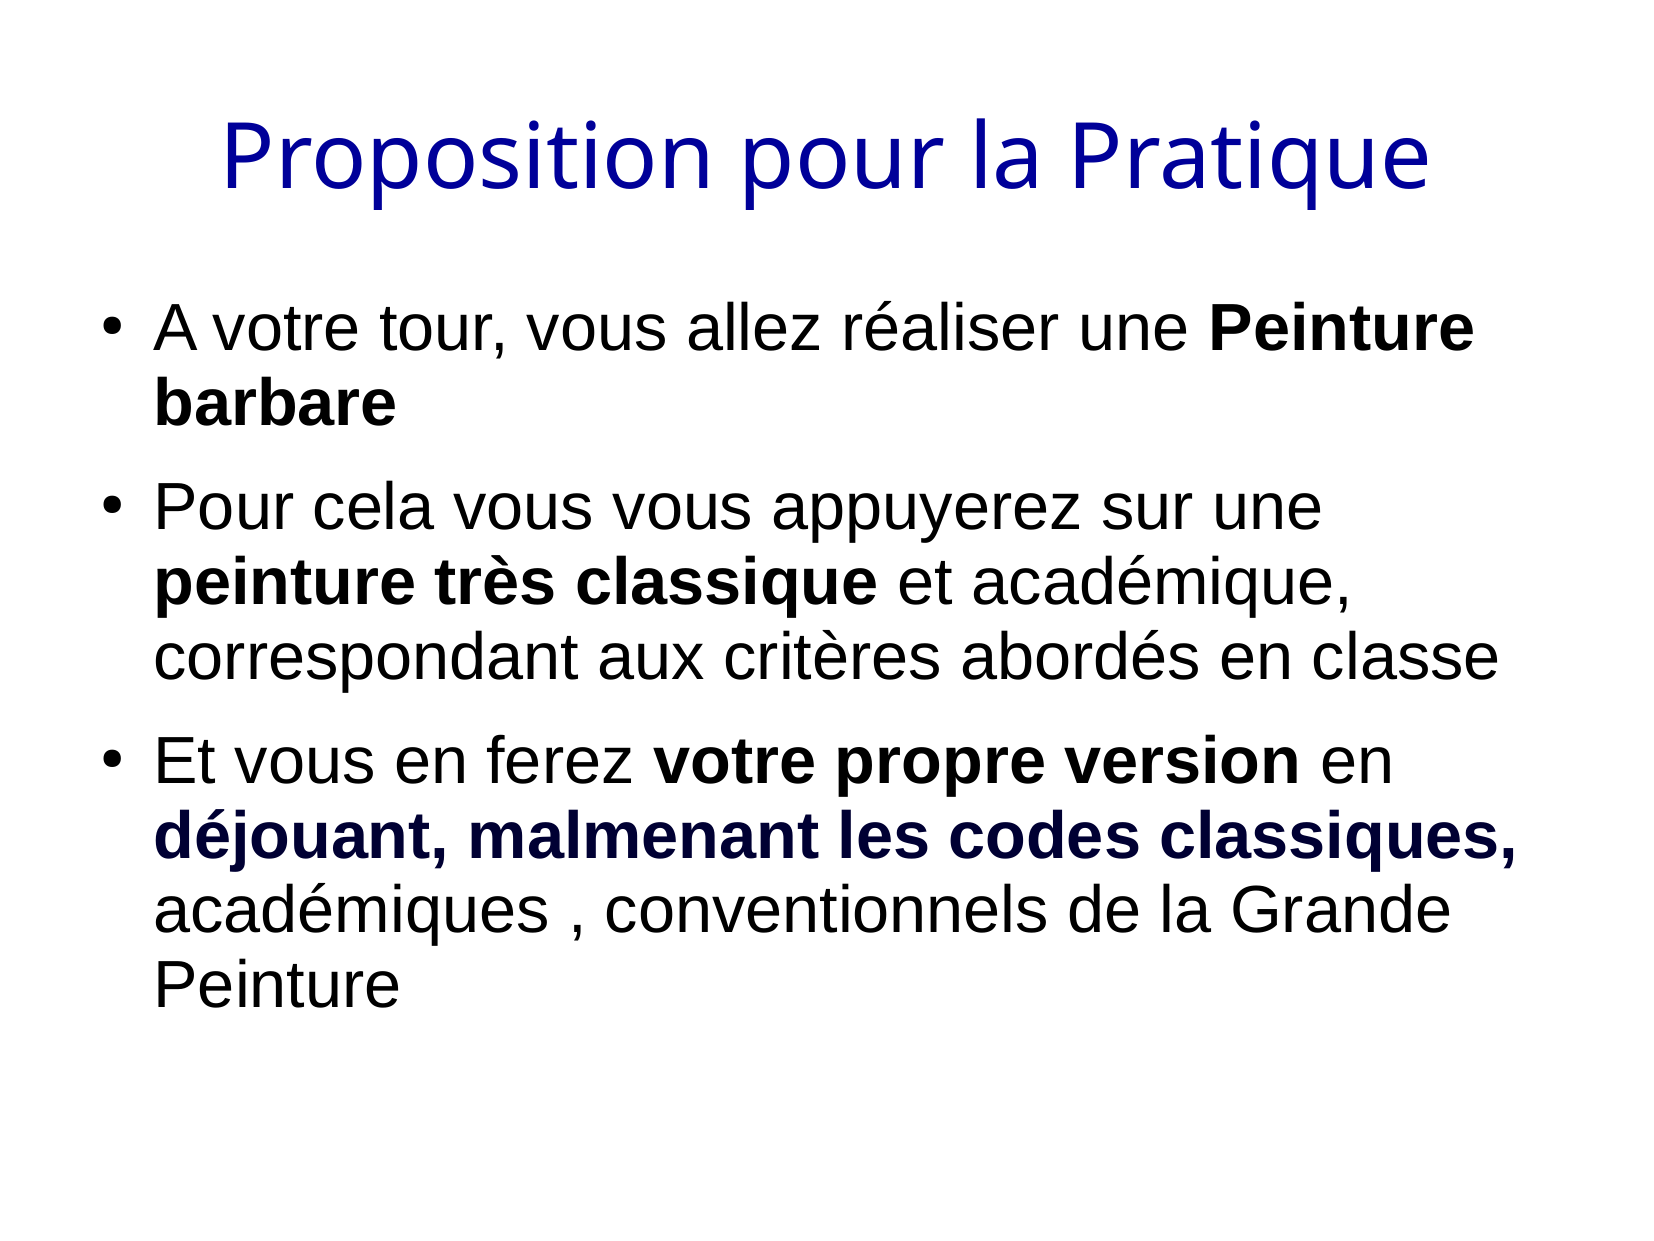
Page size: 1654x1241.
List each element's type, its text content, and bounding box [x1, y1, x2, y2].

title Proposition pour la Pratique [82, 49, 1571, 257]
list A votre tour, vous allez réaliser une Peinture barbare Pour cela vous vous appuyerez sur une peinture très classique et académique, correspondant aux critères abordés en classe Et vous en ferez votre propre version en déjouant, malmenant les codes classiques, académiques , conventionnels de la Grande Peinture [82, 290, 1571, 1109]
